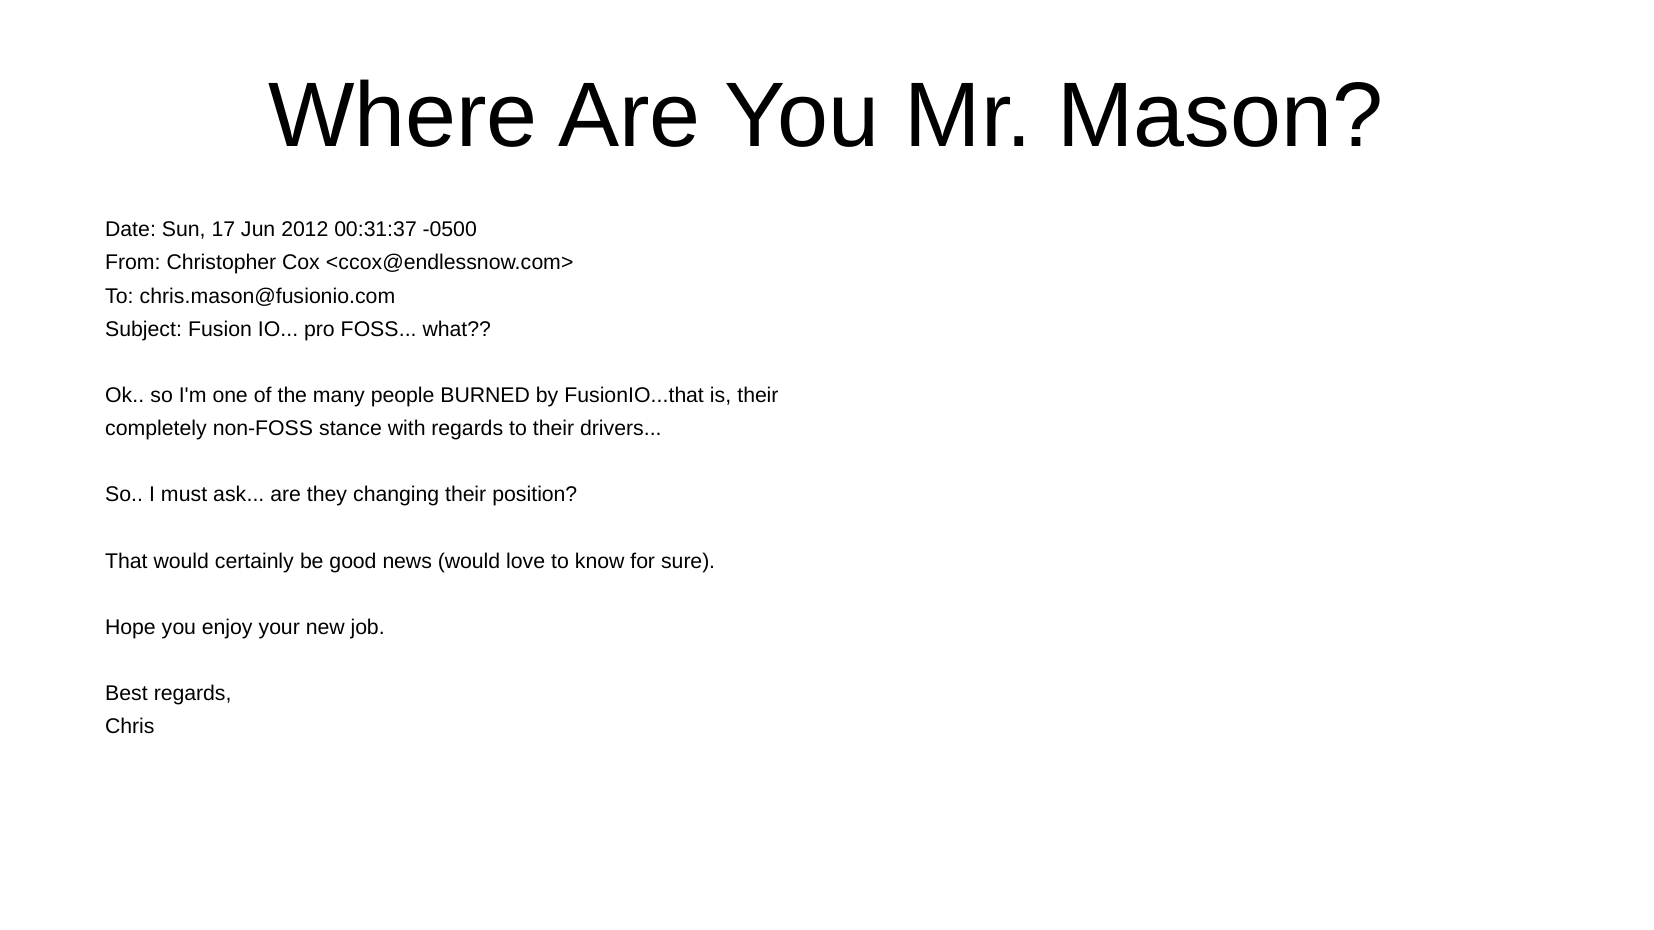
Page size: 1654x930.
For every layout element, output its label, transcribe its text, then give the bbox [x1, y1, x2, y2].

list Date: Sun, 17 Jun 2012 00:31:37 -0500 From: Christopher Cox <ccox@endlessnow.com> To: chris.mason@fusionio.com Subject: Fusion IO... pro FOSS... what?? Ok.. so I'm one of the many people BURNED by FusionIO...that is, their completely non-FOSS stance with regards to their drivers... So.. I must ask... are they changing their position? That would certainly be good news (would love to know for sure). Hope you enjoy your new job. Best regards, Chris [82, 217, 1571, 757]
title Where Are You Mr. Mason? [82, 37, 1571, 193]
